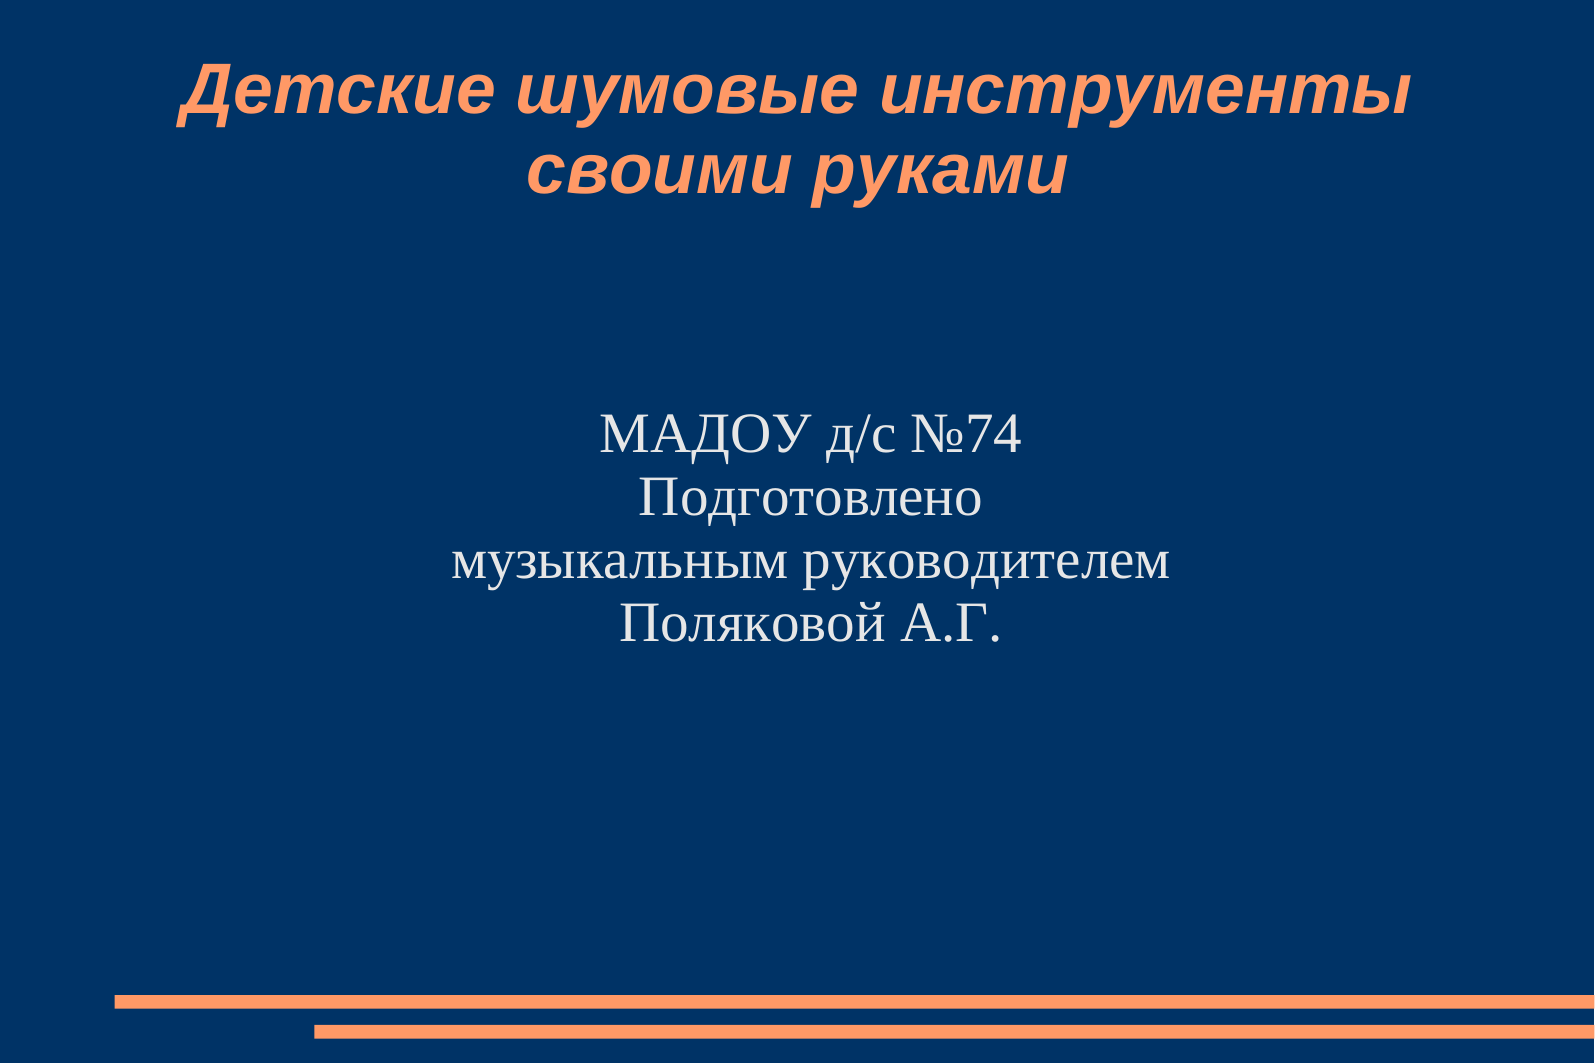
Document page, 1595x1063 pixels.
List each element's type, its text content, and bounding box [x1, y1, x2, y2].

list МАДОУ д/с №74 Подготовлено музыкальным руководителем Поляковой А.Г. [117, 276, 1505, 971]
title Детские шумовые инструменты своими руками [117, 39, 1479, 218]
